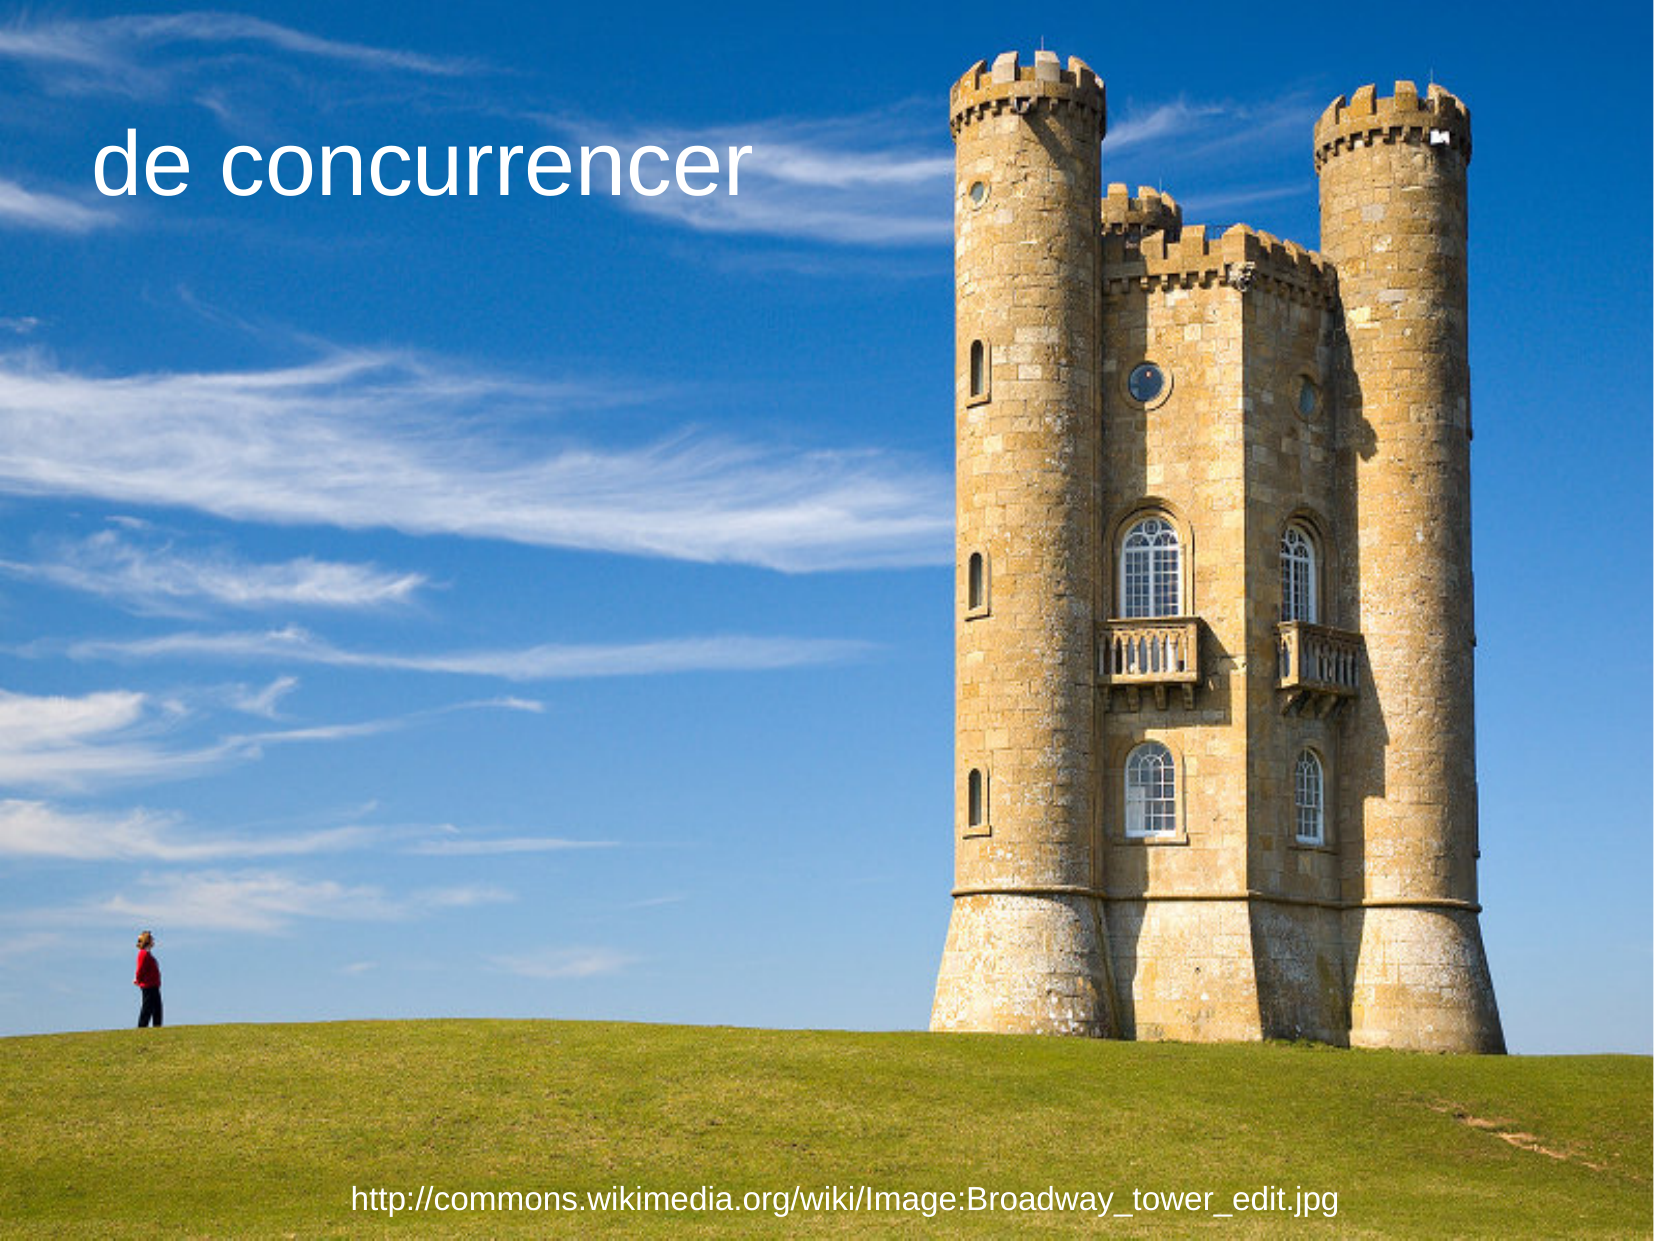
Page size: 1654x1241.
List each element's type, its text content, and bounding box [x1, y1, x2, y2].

text_box http://commons.wikimedia.org/wiki/Image:Broadway_tower_edit.jpg [350, 1180, 1357, 1231]
picture [0, 0, 1654, 1241]
title de concurrencer [31, 107, 816, 221]
